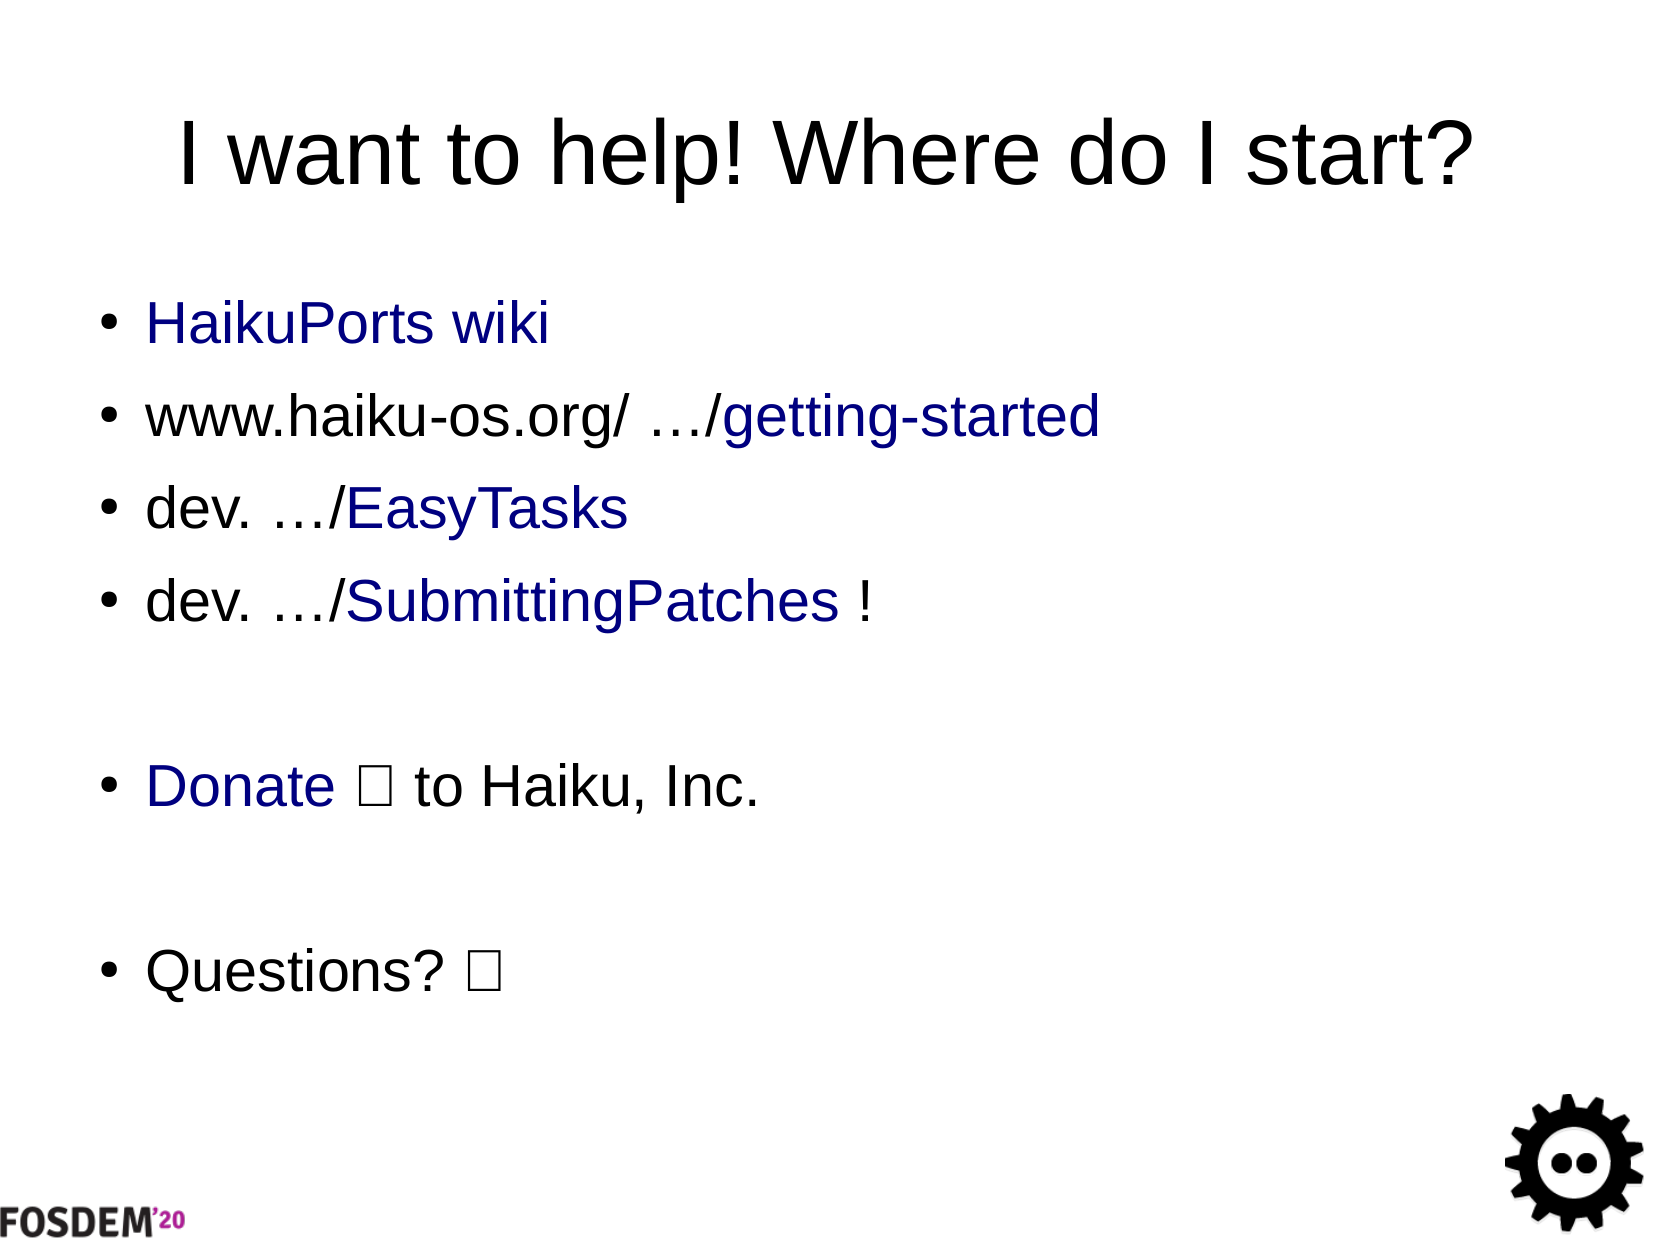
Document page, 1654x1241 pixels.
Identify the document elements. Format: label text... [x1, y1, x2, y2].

picture [0, 1202, 188, 1241]
title I want to help! Where do I start? [82, 49, 1571, 257]
list HaikuPorts wiki www.haiku-os.org/ …/getting-started dev. …/EasyTasks dev. …/SubmittingPatches ! Donate 💸 to Haiku, Inc. Questions? 🤨 [82, 290, 1571, 1010]
picture [1505, 1094, 1648, 1235]
